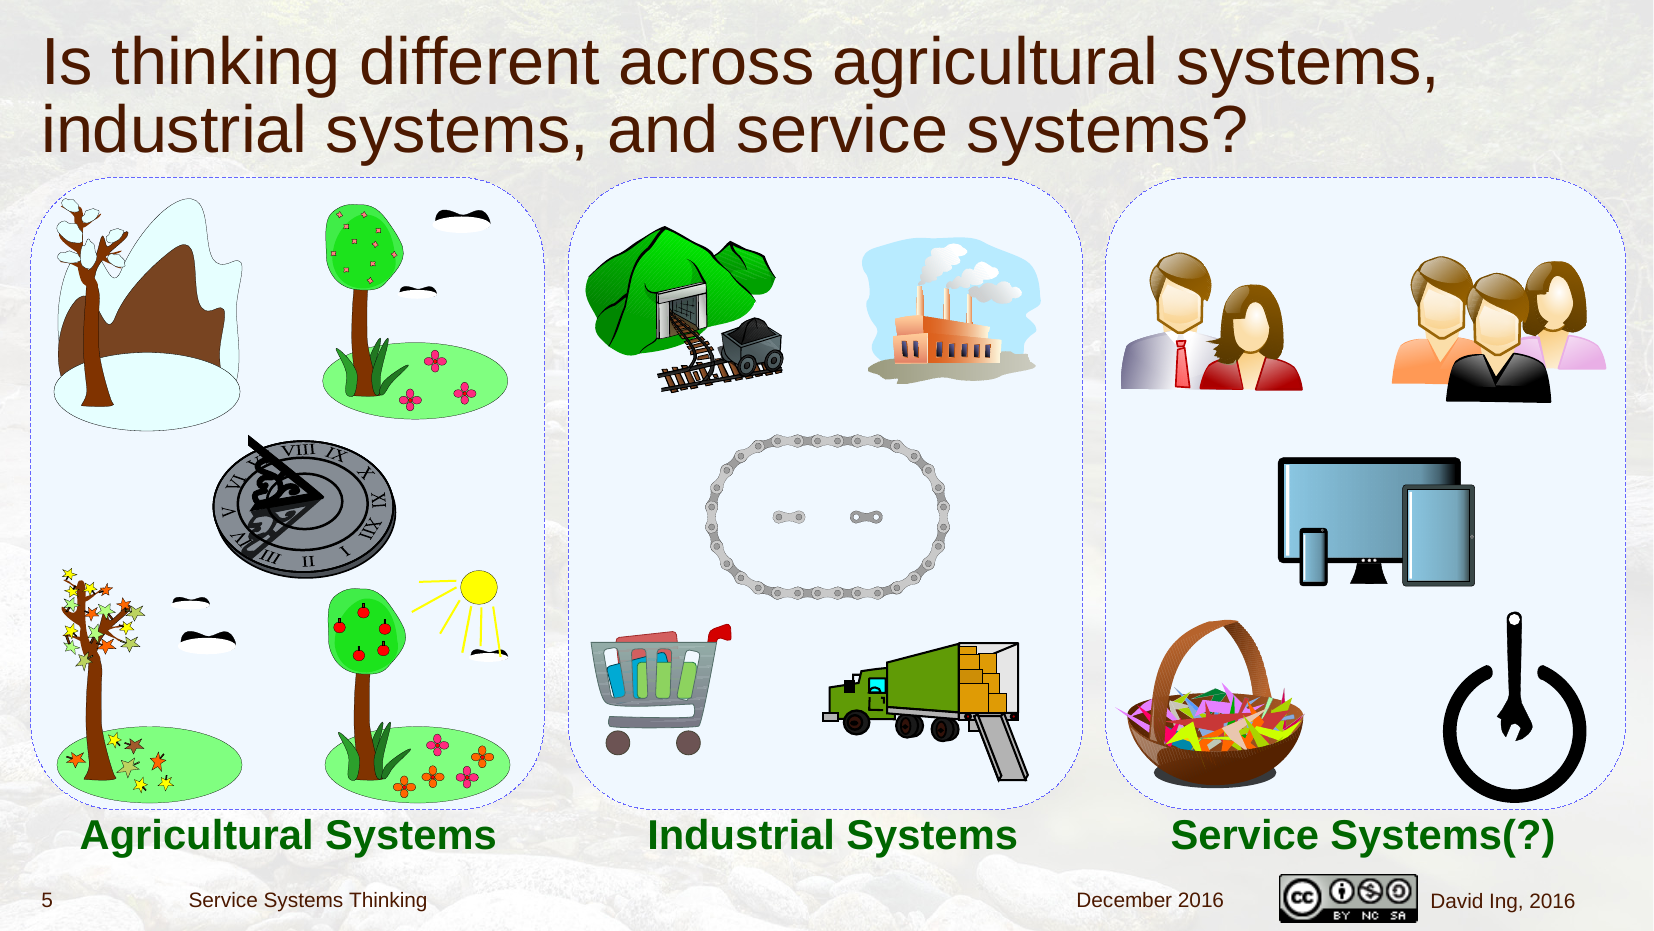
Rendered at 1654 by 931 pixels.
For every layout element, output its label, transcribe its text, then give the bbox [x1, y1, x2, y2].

title Is thinking different across agricultural systems, industrial systems, and service systems? [41, 30, 1613, 174]
text_box [1105, 177, 1626, 810]
text_box Service Systems(?) [1137, 795, 1589, 880]
text_box [568, 177, 1083, 810]
text_box [86, 579, 489, 810]
text_box Agricultural Systems [62, 790, 514, 880]
text_box Industrial Systems [608, 797, 1058, 880]
picture [0, 0, 1654, 931]
text_box [30, 177, 545, 792]
